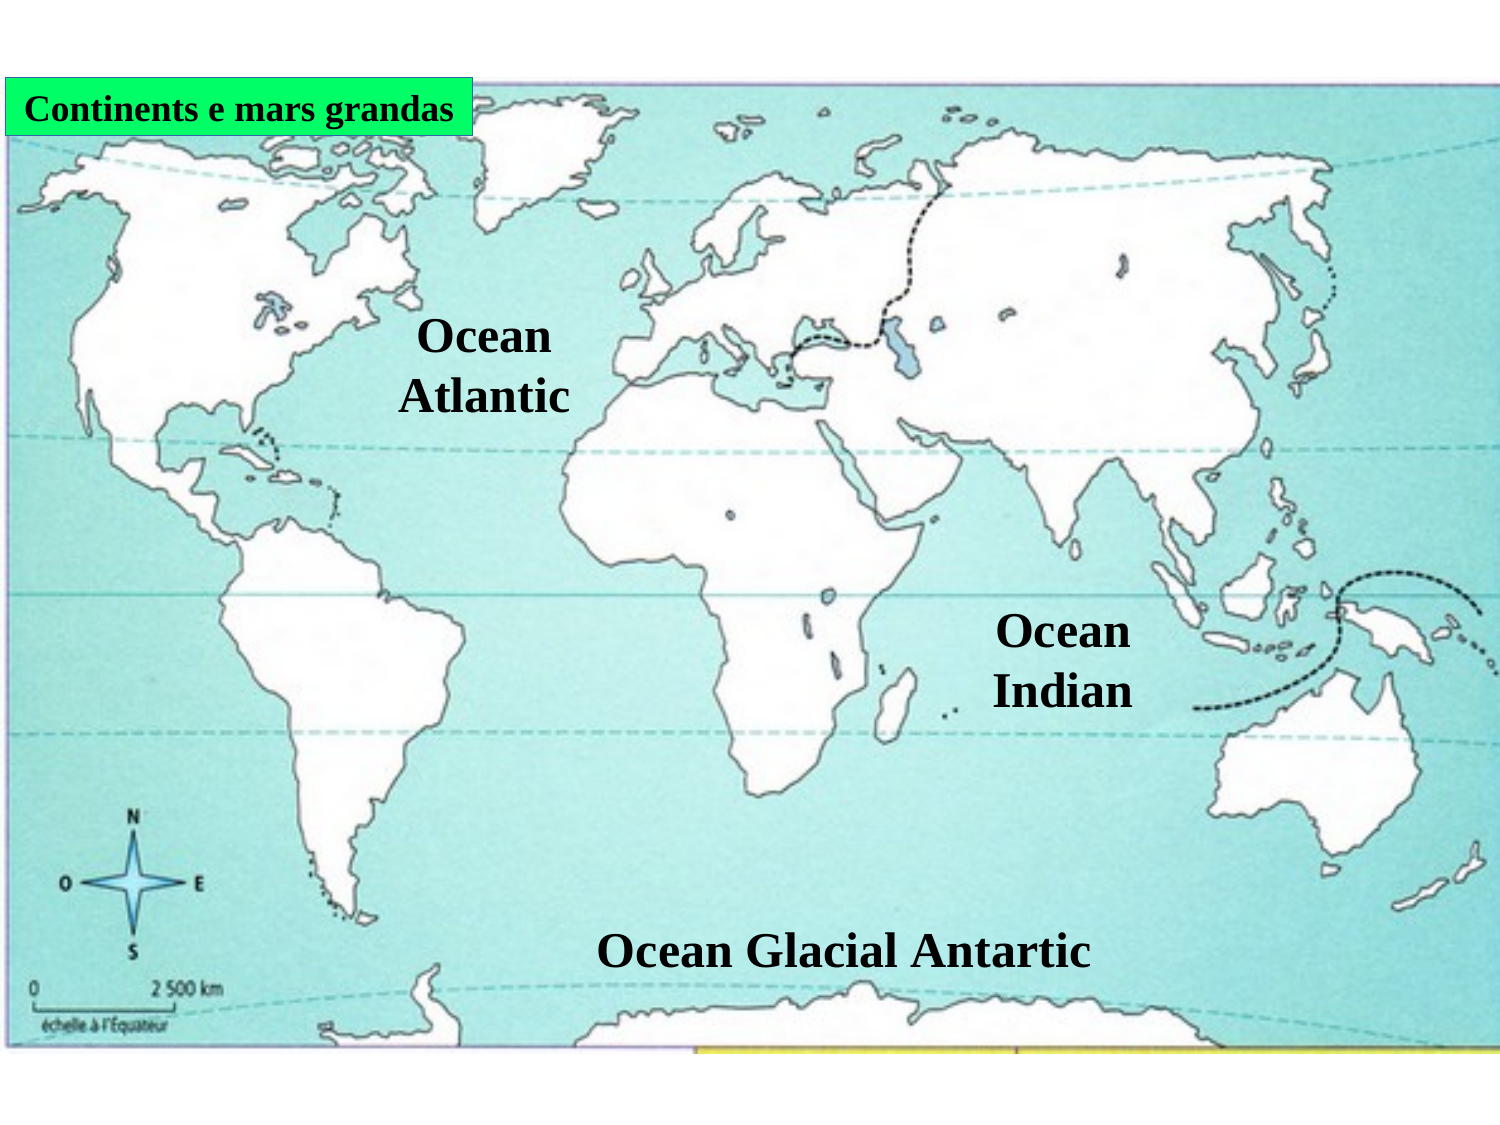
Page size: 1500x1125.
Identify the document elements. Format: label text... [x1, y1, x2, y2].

picture [0, 77, 1500, 1055]
text_box Ocean Glacial Antartic [496, 879, 1193, 1015]
text_box Ocean Indian [933, 590, 1193, 726]
text_box Ocean Atlantic [354, 295, 615, 430]
text_box Continents e mars grandas [5, 77, 473, 136]
